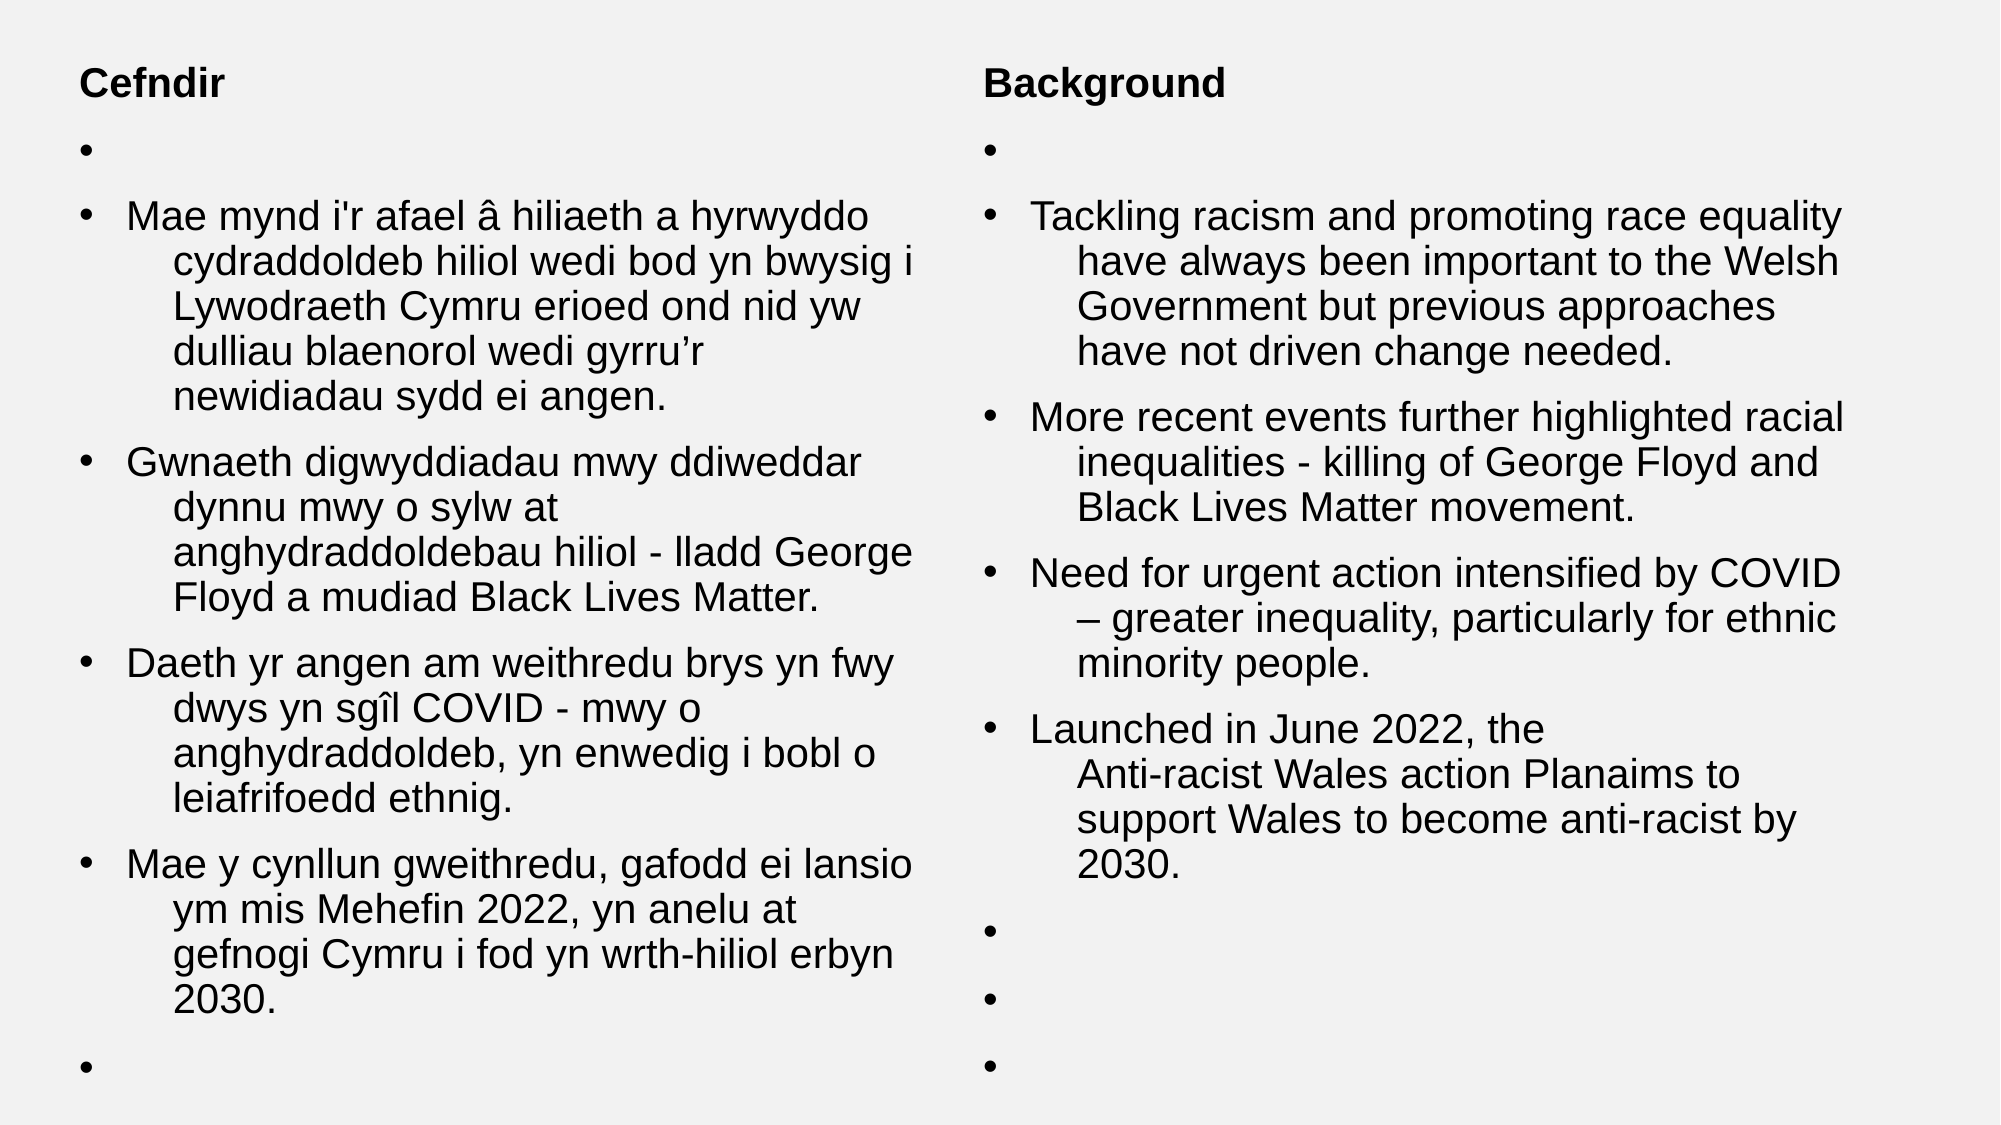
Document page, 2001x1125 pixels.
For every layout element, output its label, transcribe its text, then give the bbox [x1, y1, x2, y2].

list Cefndir Mae mynd i'r afael â hiliaeth a hyrwyddo cydraddoldeb hiliol wedi bod yn bwysig i Lywodraeth Cymru erioed ond nid yw dulliau blaenorol wedi gyrru’r newidiadau sydd ei angen. Gwnaeth digwyddiadau mwy ddiweddar dynnu mwy o sylw at anghydraddoldebau hiliol - lladd George Floyd a mudiad Black Lives Matter. Daeth yr angen am weithredu brys yn fwy dwys yn sgîl COVID - mwy o anghydraddoldeb, yn enwedig i bobl o leiafrifoedd ethnig. Mae y cynllun gweithredu, gafodd ei lansio ym mis Mehefin 2022, yn anelu at gefnogi Cymru i fod yn wrth-hiliol erbyn 2030. [64, 44, 930, 1066]
text_box Background Tackling racism and promoting race equality have always been important to the Welsh Government but previous approaches have not driven change needed. More recent events further highlighted racial inequalities - killing of George Floyd and Black Lives Matter movement. Need for urgent action intensified by COVID – greater inequality, particularly for ethnic minority people. Launched in June 2022, the Anti-racist Wales action Plan aims to support Wales to become anti-racist by 2030. [968, 44, 1881, 1125]
